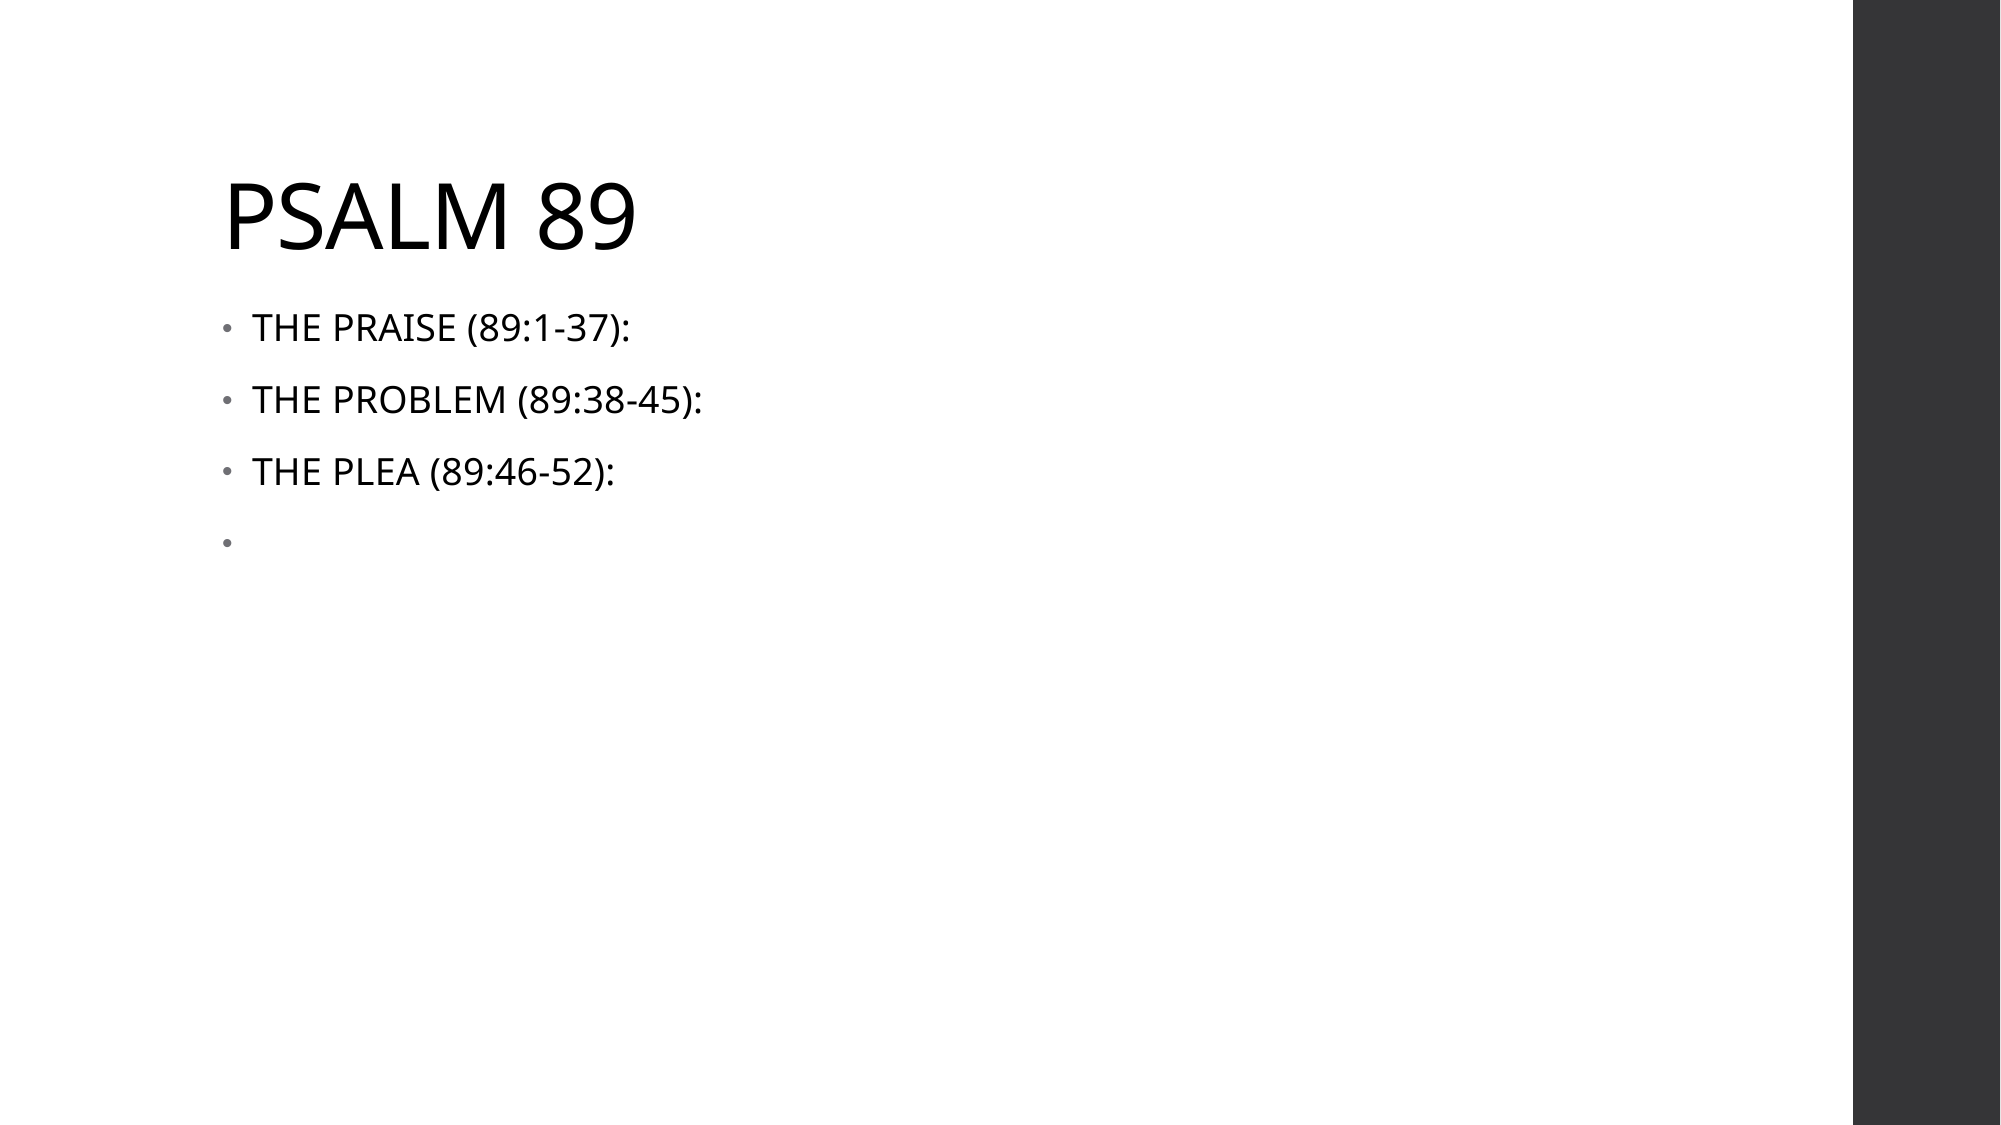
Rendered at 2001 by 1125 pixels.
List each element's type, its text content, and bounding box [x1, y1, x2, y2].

list THE PRAISE (89:1-37): THE PROBLEM (89:38-45): THE PLEA (89:46-52): [206, 299, 1617, 1014]
title PSALM 89 [206, 60, 1797, 278]
